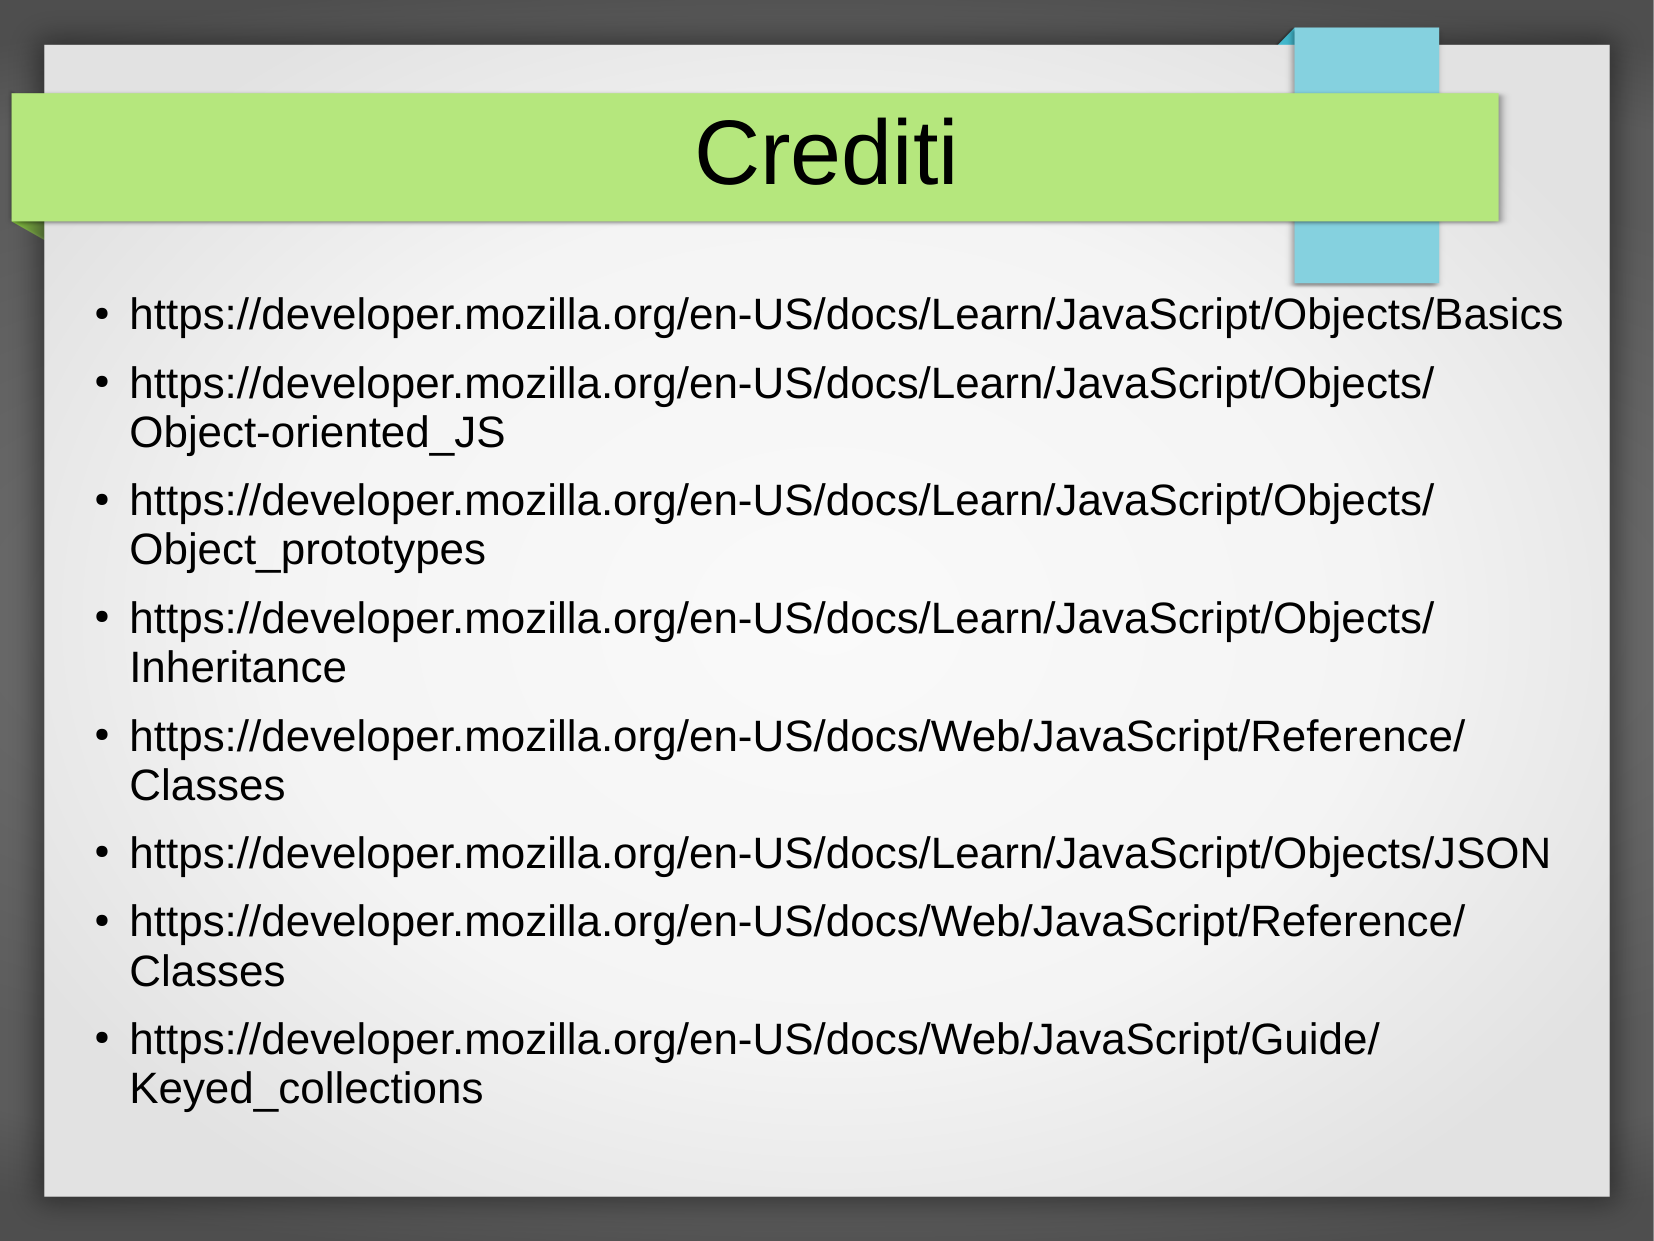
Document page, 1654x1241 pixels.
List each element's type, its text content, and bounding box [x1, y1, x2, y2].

title Crediti [82, 49, 1571, 257]
list https://developer.mozilla.org/en-US/docs/Learn/JavaScript/Objects/Basics https://developer.mozilla.org/en-US/docs/Learn/JavaScript/Objects/Object-oriented_JS https://developer.mozilla.org/en-US/docs/Learn/JavaScript/Objects/Object_prototypes https://developer.mozilla.org/en-US/docs/Learn/JavaScript/Objects/Inheritance https://developer.mozilla.org/en-US/docs/Web/JavaScript/Reference/Classes https://developer.mozilla.org/en-US/docs/Learn/JavaScript/Objects/JSON https://developer.mozilla.org/en-US/docs/Web/JavaScript/Reference/Classes https://developer.mozilla.org/en-US/docs/Web/JavaScript/Guide/Keyed_collections [82, 290, 1571, 1170]
picture [0, 0, 1654, 1241]
